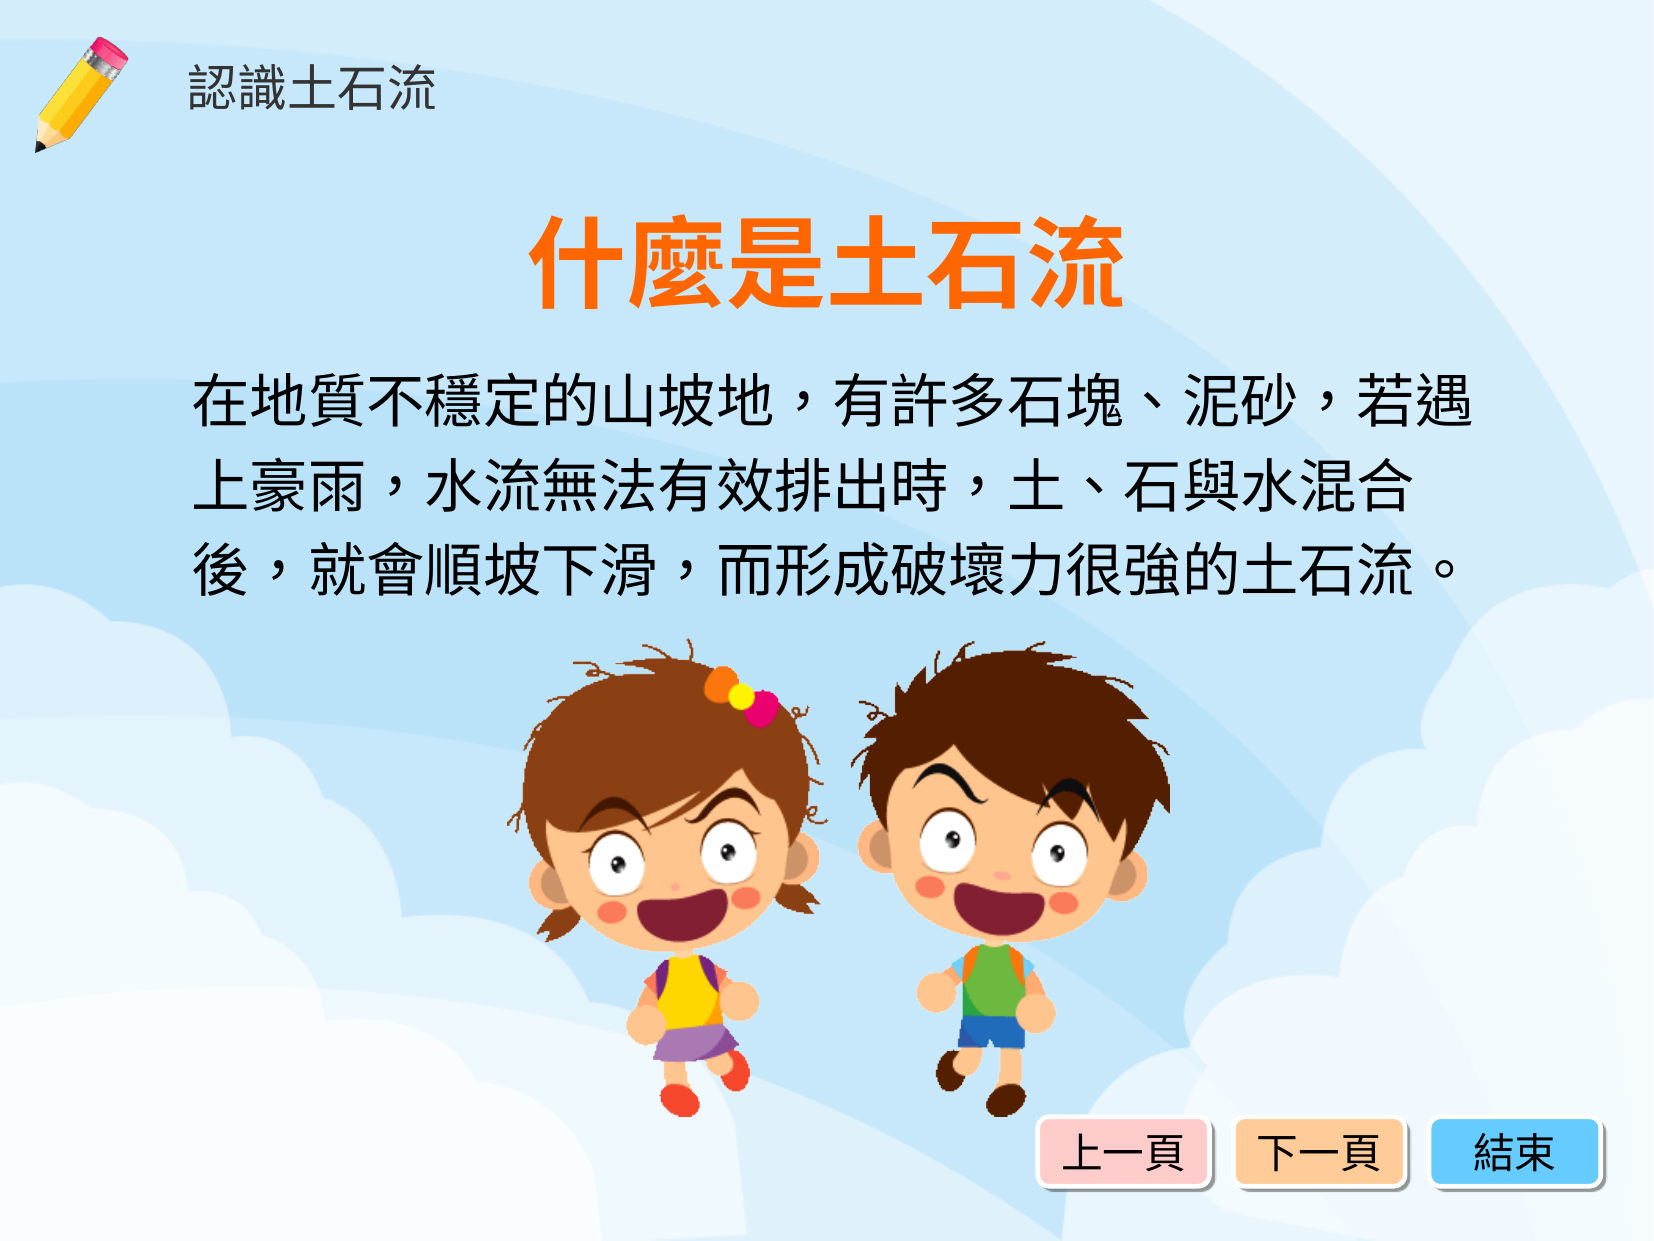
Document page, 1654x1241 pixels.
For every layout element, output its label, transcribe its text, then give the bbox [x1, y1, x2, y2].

text_box 在地質不穩定的山坡地，有許多石塊、泥砂，若遇上豪雨，水流無法有效排出時，土、石與水混合後，就會順坡下滑，而形成破壞力很強的土石流。 [177, 347, 1506, 596]
text_box 結束 [1429, 1116, 1601, 1187]
picture [0, 0, 1654, 1241]
text_box 上一頁 [1037, 1116, 1210, 1187]
text_box 下一頁 [1233, 1116, 1406, 1187]
text_box 什麼是土石流 [295, 177, 1359, 325]
